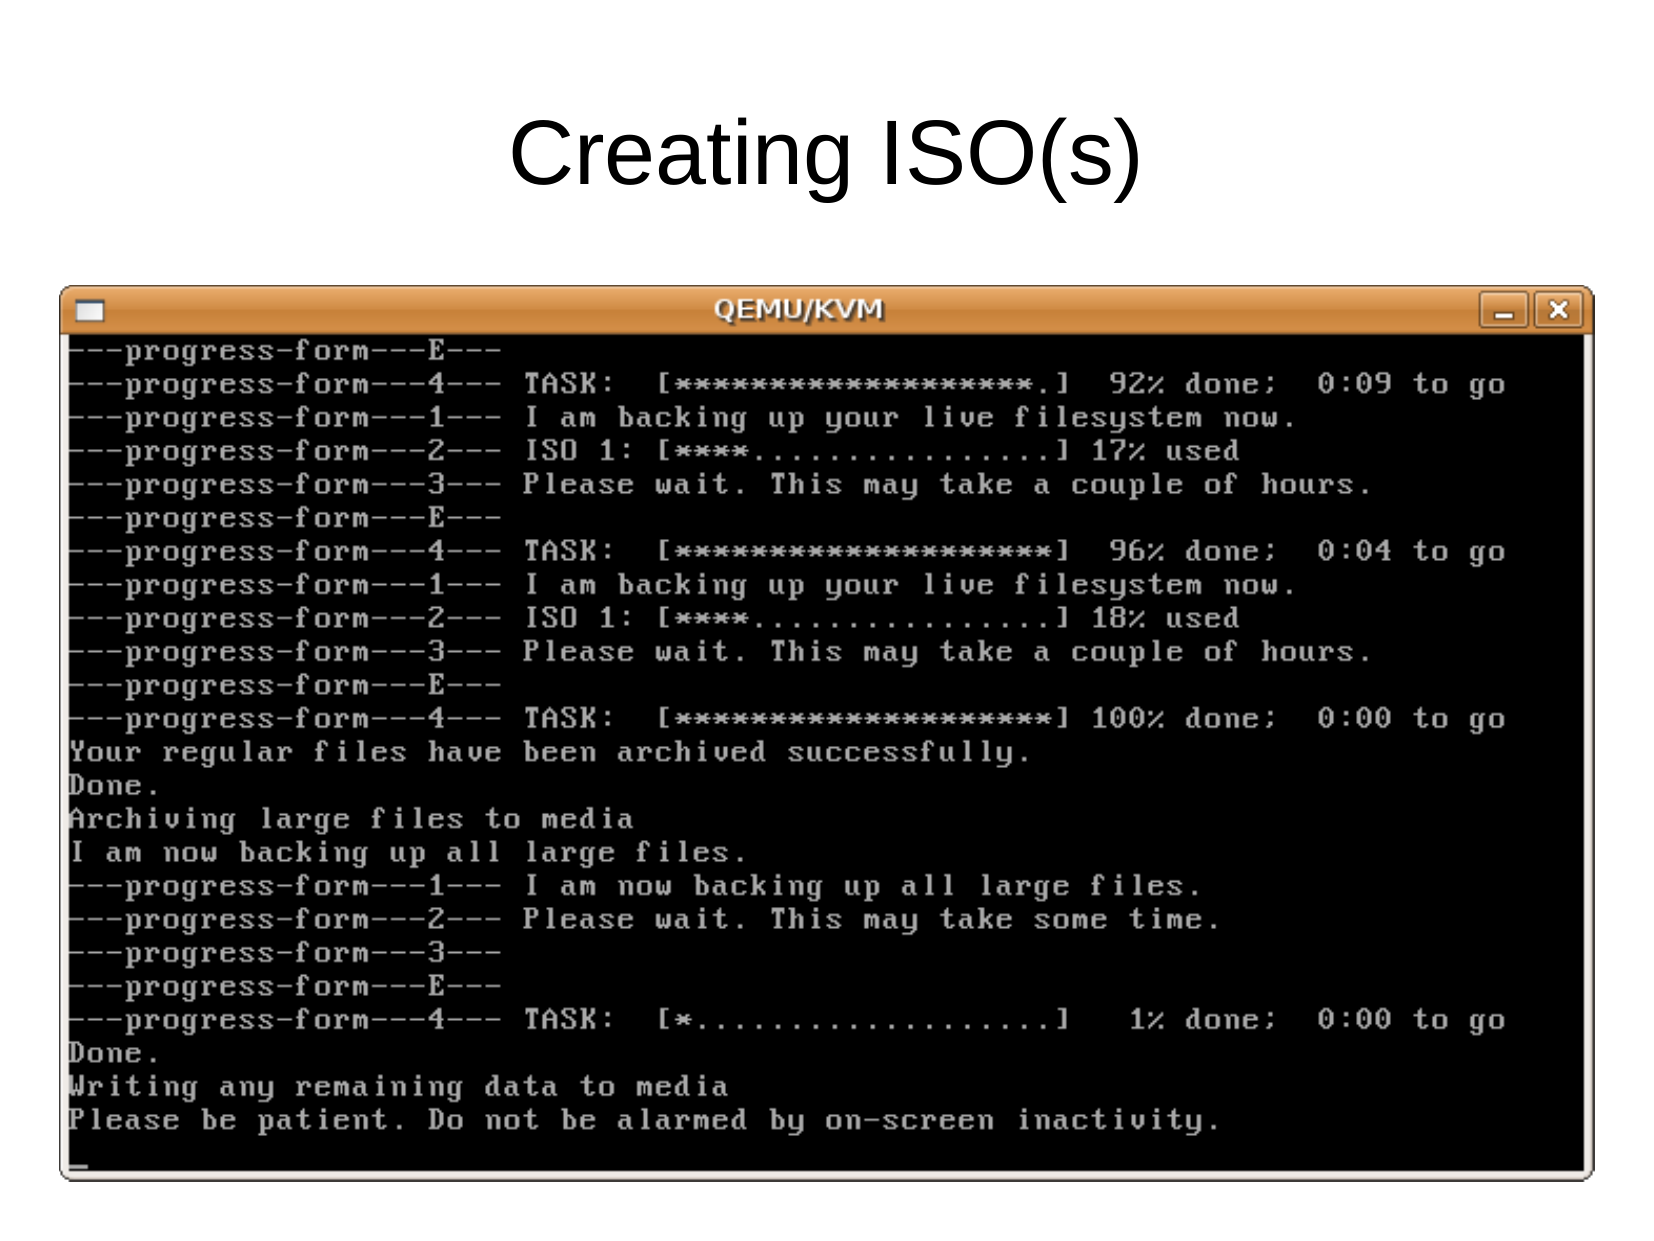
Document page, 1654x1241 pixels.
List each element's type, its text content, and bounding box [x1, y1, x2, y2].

title Creating ISO(s) [82, 56, 1571, 250]
picture [59, 285, 1595, 1182]
